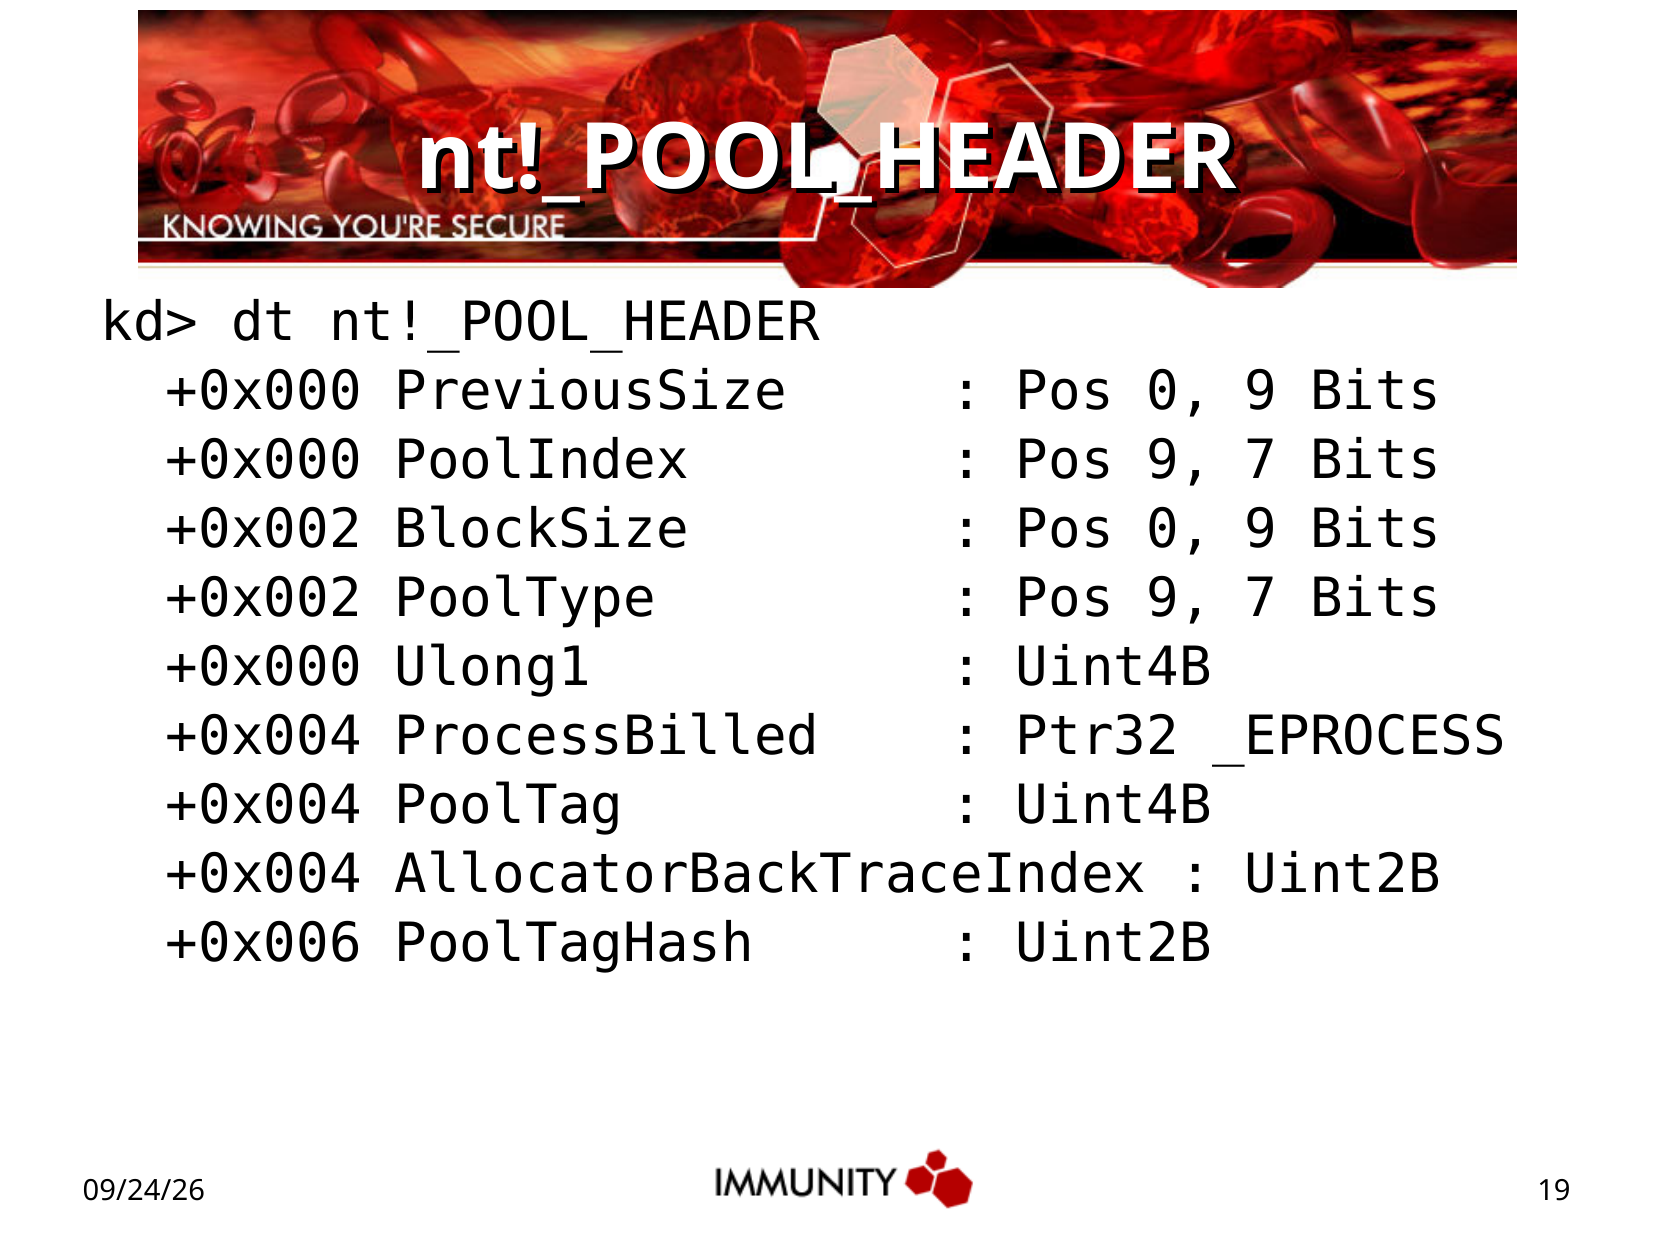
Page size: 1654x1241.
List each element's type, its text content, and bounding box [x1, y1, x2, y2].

picture [138, 10, 1517, 56]
picture [138, 250, 1517, 288]
list kd> dt nt!_POOL_HEADER +0x000 PreviousSize : Pos 0, 9 Bits +0x000 PoolIndex : Pos 9, 7 Bits +0x002 BlockSize : Pos 0, 9 Bits +0x002 PoolType : Pos 9, 7 Bits +0x000 Ulong1 : Uint4B +0x004 ProcessBilled : Ptr32 _EPROCESS +0x004 PoolTag : Uint4B +0x004 AllocatorBackTraceIndex : Uint2B +0x006 PoolTagHash : Uint2B [82, 290, 1571, 1094]
picture [694, 1130, 984, 1235]
title nt!_POOL_HEADER [82, 56, 1571, 250]
